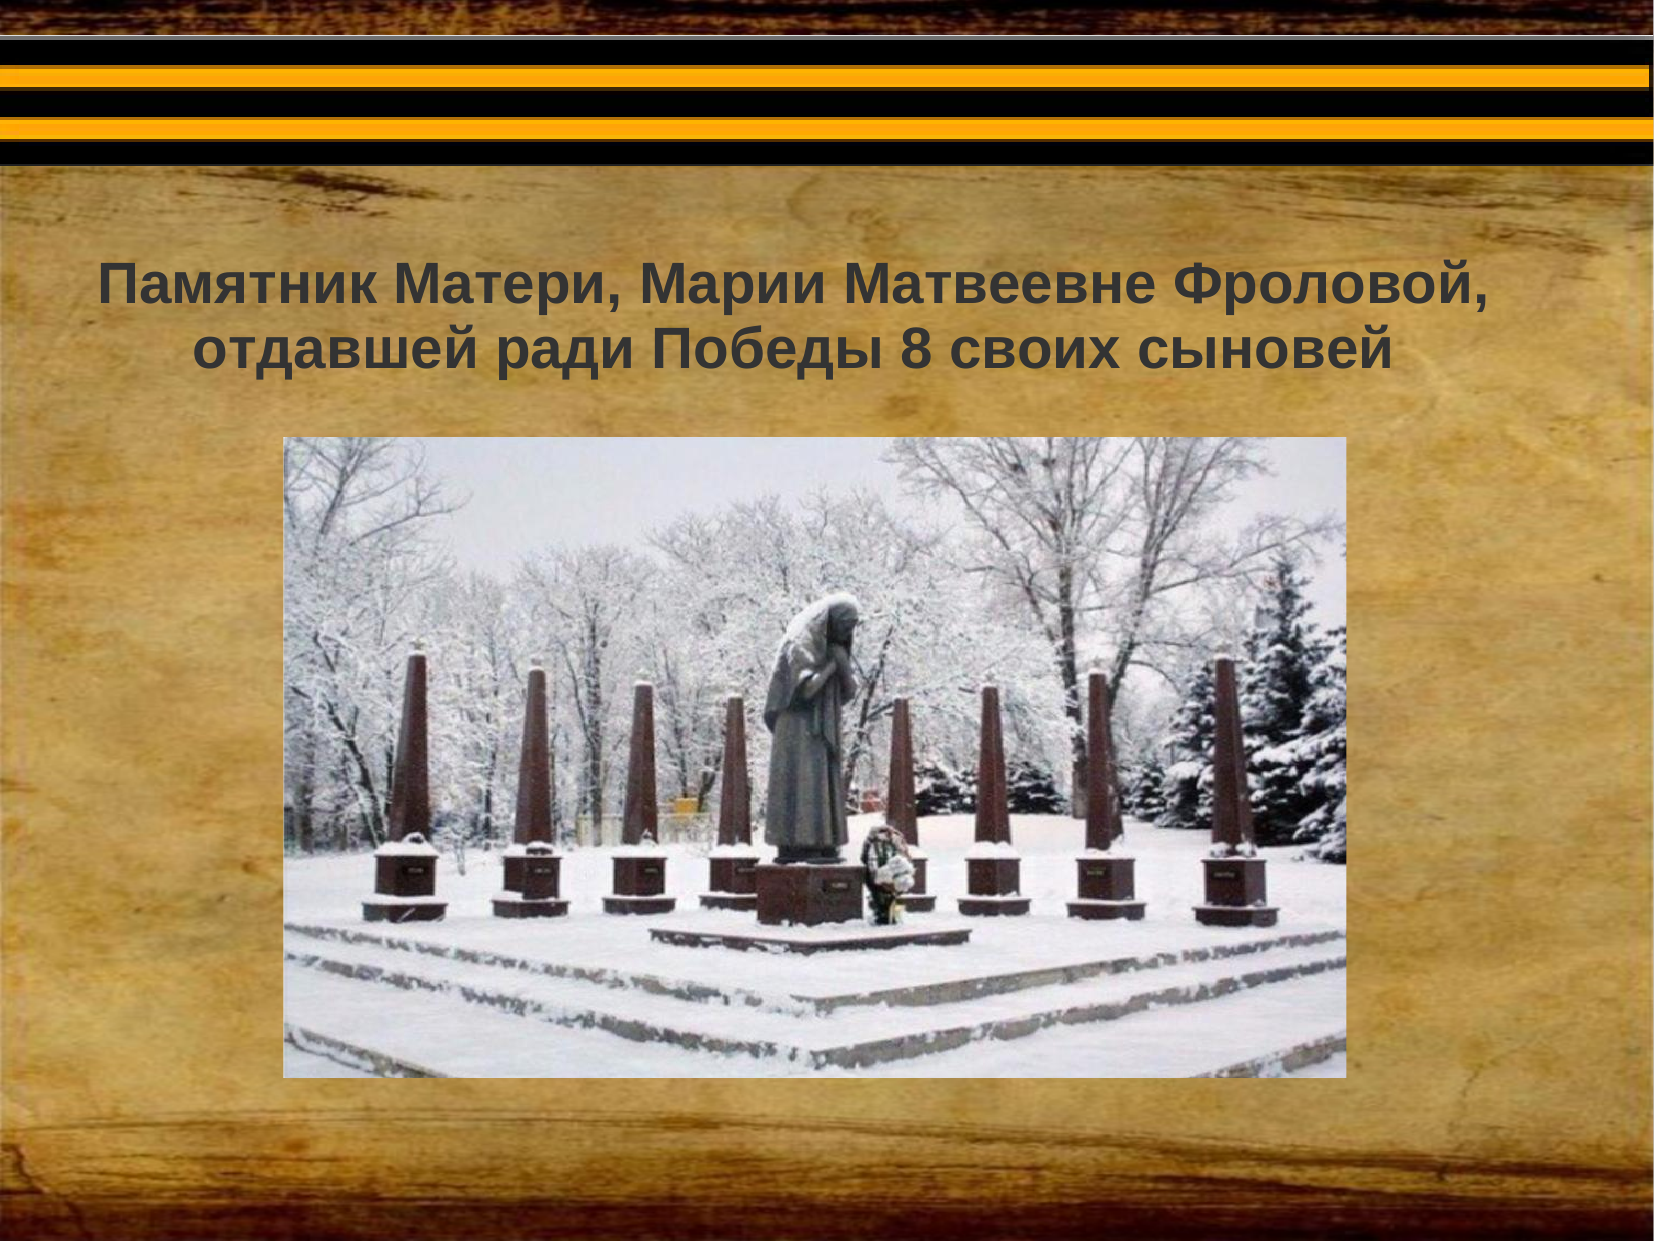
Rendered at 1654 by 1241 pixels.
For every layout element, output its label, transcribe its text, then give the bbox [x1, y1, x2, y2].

picture [0, 0, 1654, 1241]
title Памятник Матери, Марии Матвеевне Фроловой, отдавшей ради Победы 8 своих сыновей [87, 212, 1501, 420]
